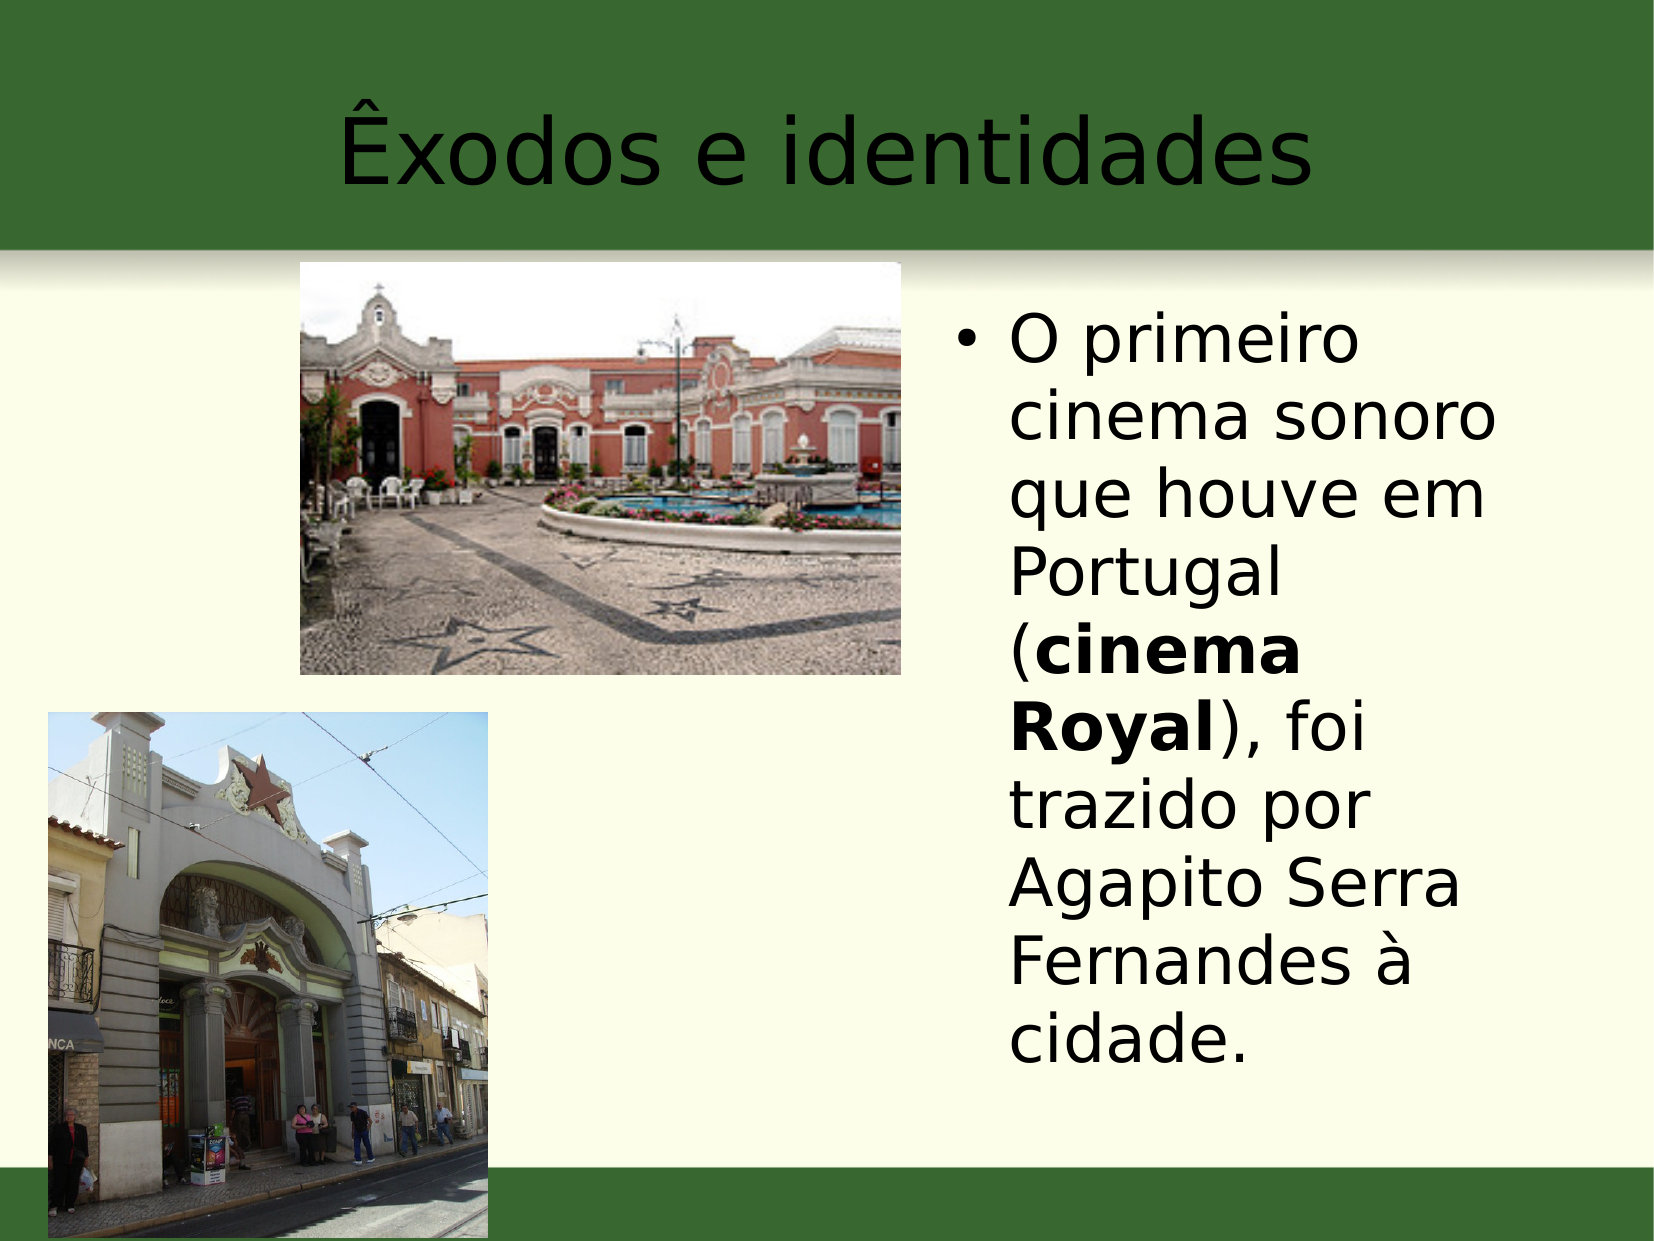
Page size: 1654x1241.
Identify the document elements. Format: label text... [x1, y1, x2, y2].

title Êxodos e identidades [82, 49, 1571, 257]
picture [0, 0, 1654, 1241]
list O primeiro cinema sonoro que houve em Portugal (cinema Royal), foi trazido por Agapito Serra Fernandes à cidade. [937, 300, 1576, 1088]
